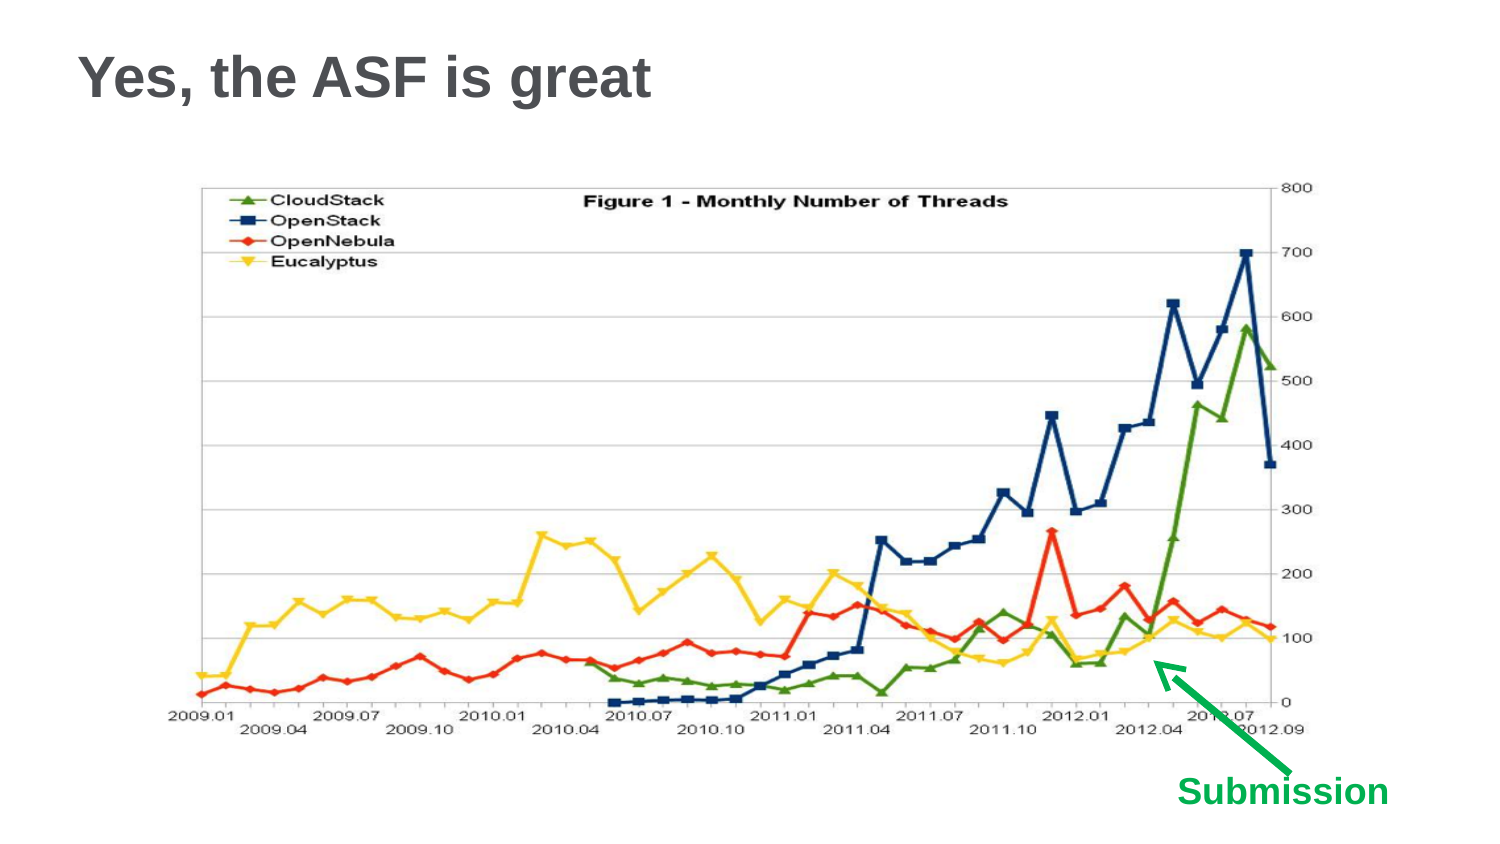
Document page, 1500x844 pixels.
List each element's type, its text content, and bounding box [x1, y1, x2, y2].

text_box Submission [1162, 759, 1476, 820]
title Yes, the ASF is great [62, 21, 1435, 127]
picture [112, 159, 1359, 760]
